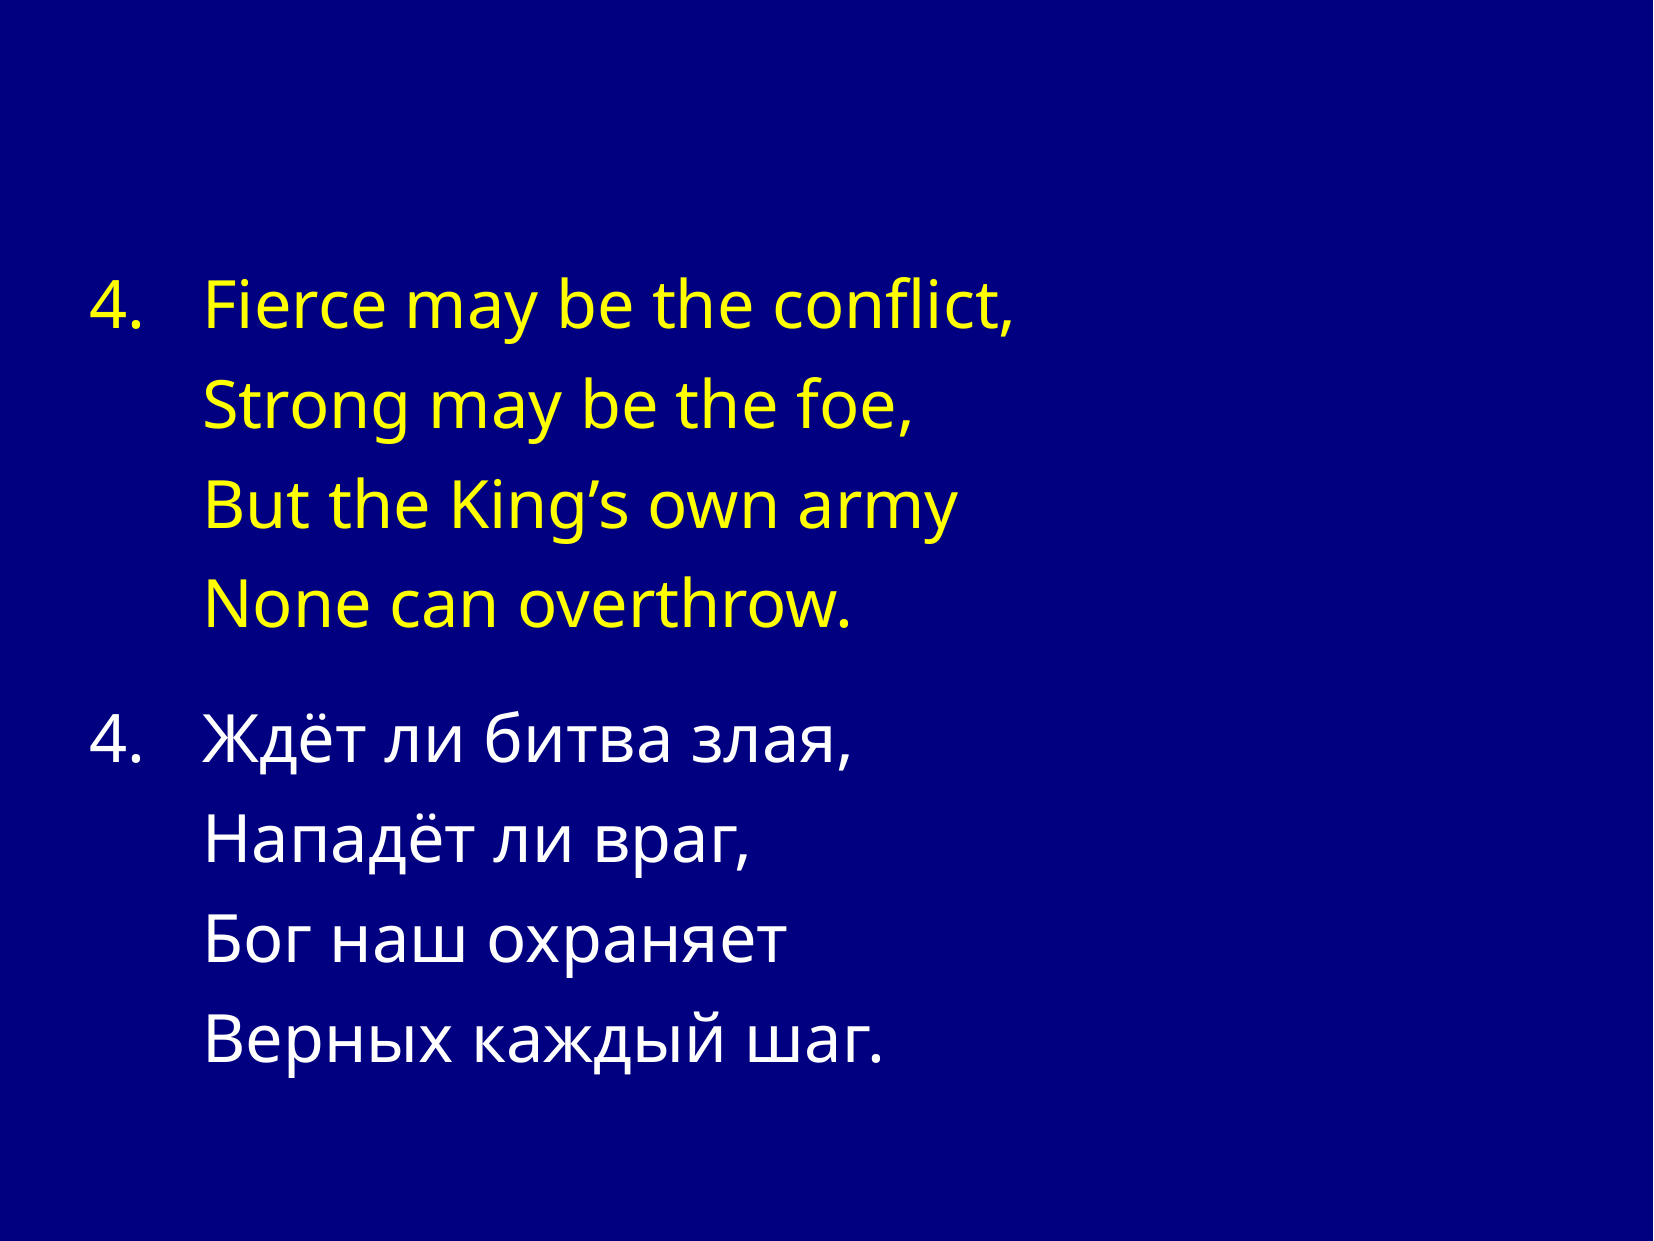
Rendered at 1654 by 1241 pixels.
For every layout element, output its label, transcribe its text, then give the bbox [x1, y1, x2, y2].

text_box 4. Fierce may be the conflict, Strong may be the foe, But the King’s own army None can overthrow. [75, 150, 1576, 638]
text_box 4. Ждёт ли битва злая, Нападёт ли враг, Бог наш охраняет Верных каждый шаг. [75, 675, 1576, 1163]
